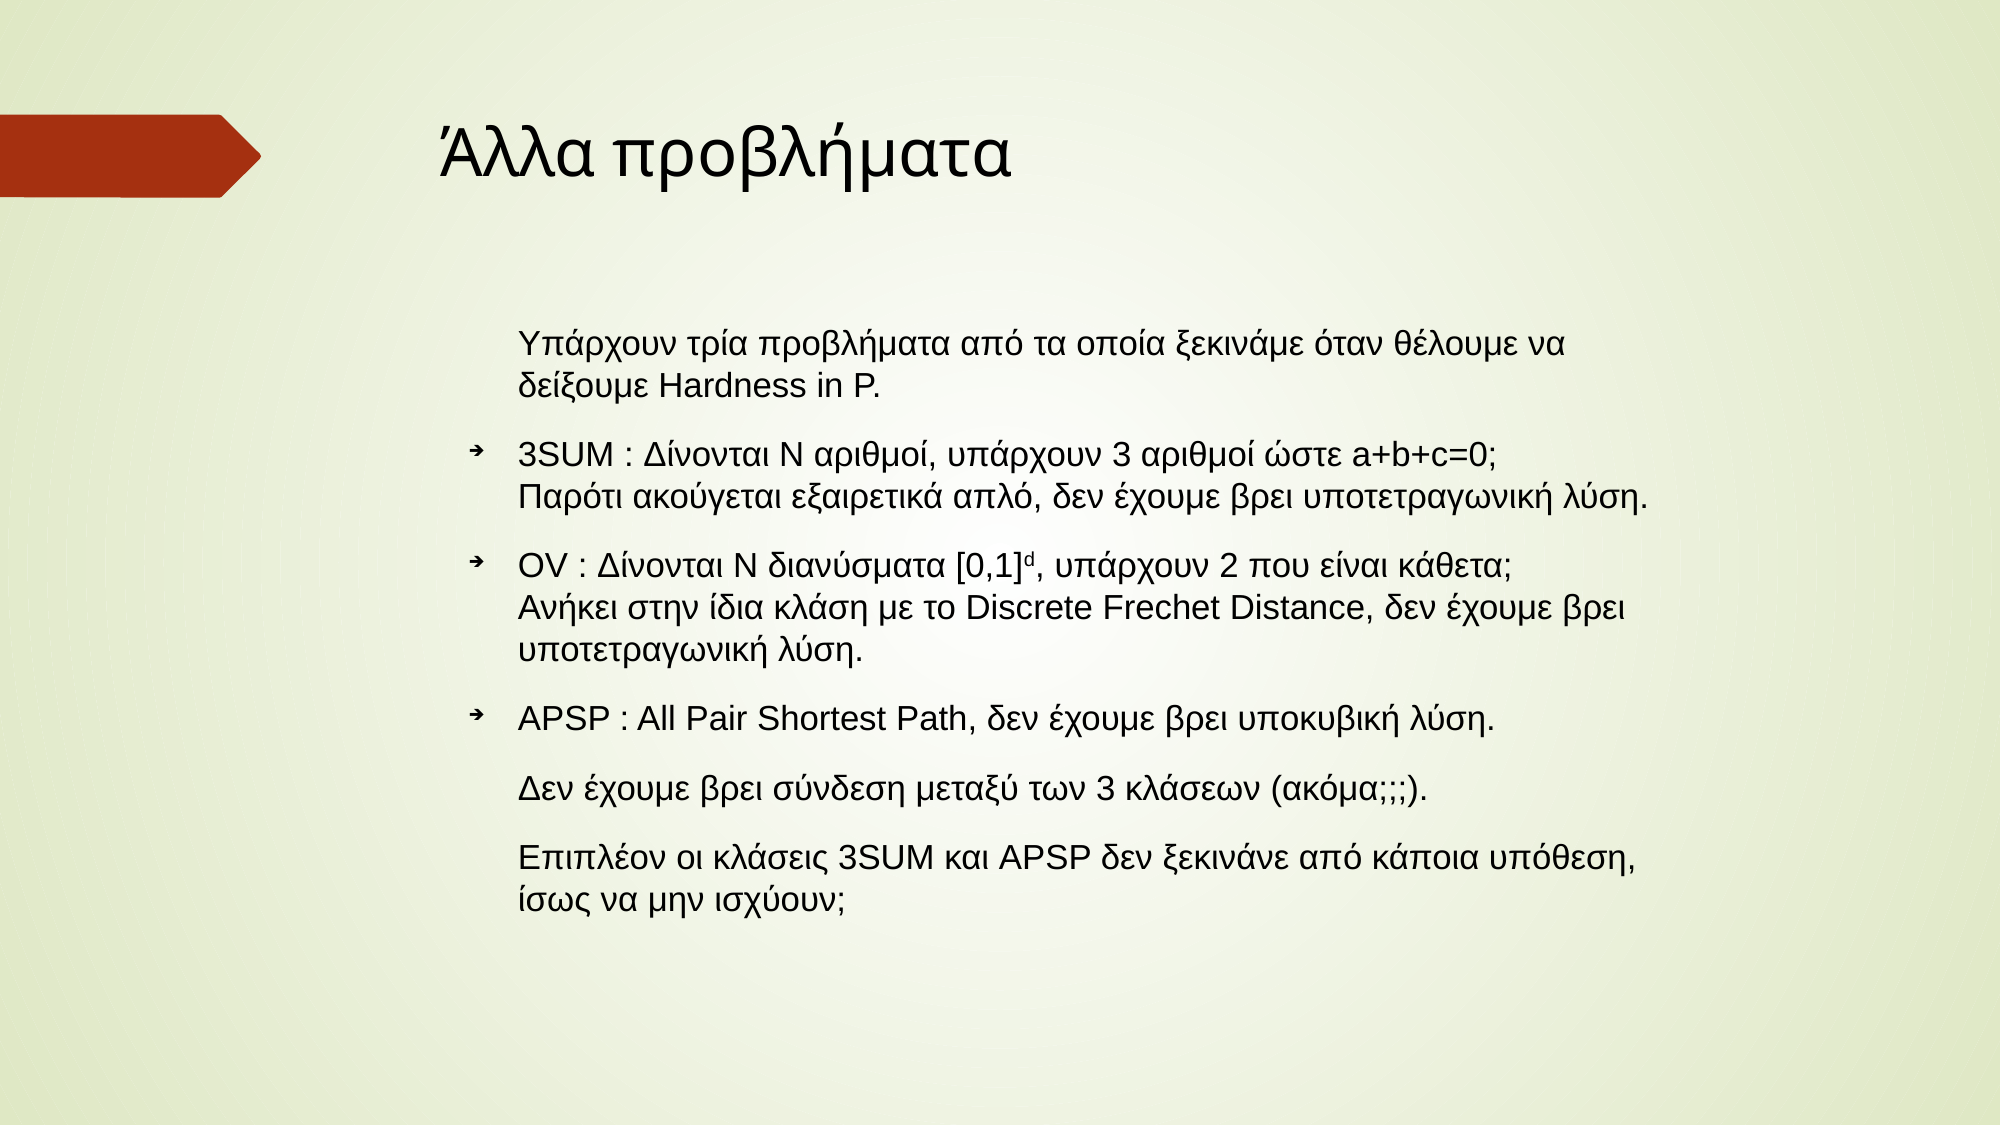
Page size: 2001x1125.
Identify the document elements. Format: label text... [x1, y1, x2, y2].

title Άλλα προβλήματα [425, 102, 1888, 313]
list Υπάρχουν τρία προβλήματα από τα οποία ξεκινάμε όταν θέλουμε να δείξουμε Hardness in P. 3SUM : Δίνονται Ν αριθμοί, υπάρχουν 3 αριθμοί ώστε a+b+c=0; Παρότι ακούγεται εξαιρετικά απλό, δεν έχουμε βρει υποτετραγωνική λύση. OV : Δίνονται Ν διανύσματα [0,1]d, υπάρχουν 2 που είναι κάθετα; Ανήκει στην ίδια κλάση με το Discrete Frechet Distance, δεν έχουμε βρει υποτετραγωνική λύση. APSP : All Pair Shortest Path, δεν έχουμε βρει υποκυβική λύση. Δεν έχουμε βρει σύνδεση μεταξύ των 3 κλάσεων (ακόμα;;;). Επιπλέον οι κλάσεις 3SUM και APSP δεν ξεκινάνε από κάποια υπόθεση, ίσως να μην ισχύουν; [437, 313, 1702, 934]
